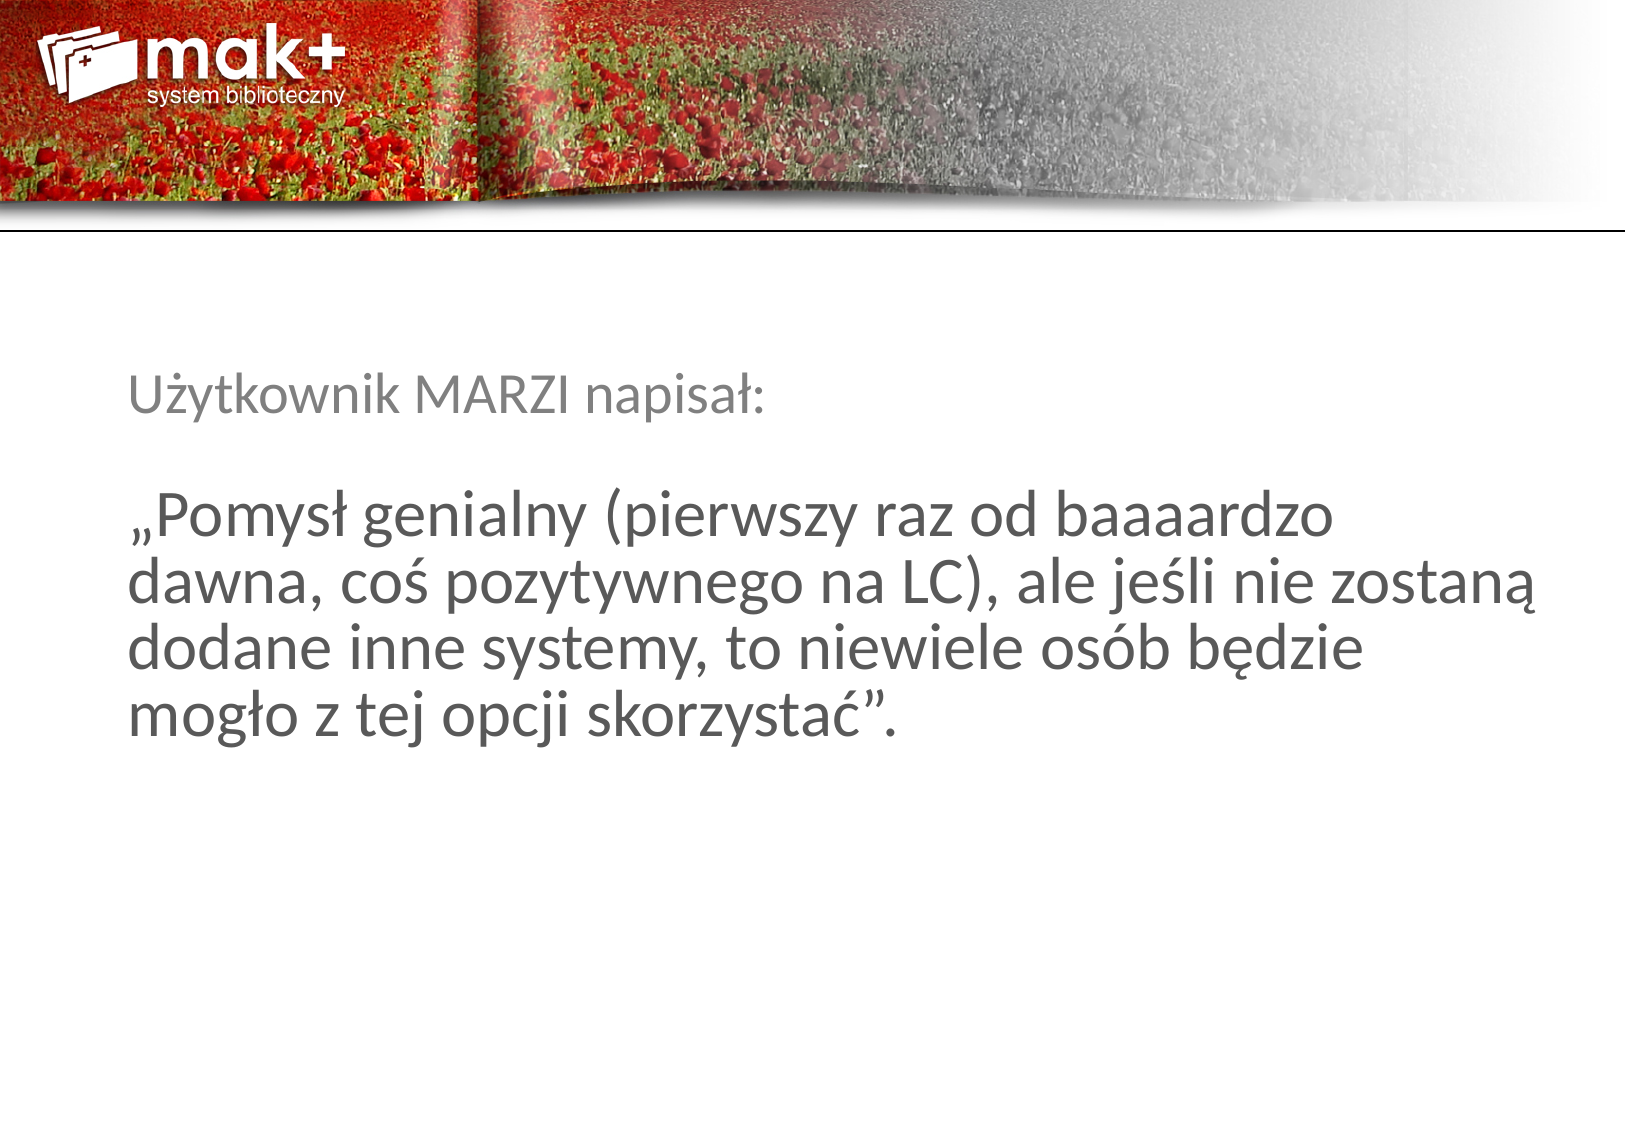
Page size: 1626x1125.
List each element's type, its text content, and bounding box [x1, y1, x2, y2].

picture [0, 0, 1625, 231]
text_box Użytkownik MARZI napisał: „Pomysł genialny (pierwszy raz od baaaardzo dawna, coś pozytywnego na LC), ale jeśli nie zostaną dodane inne systemy, to niewiele osób będzie mogło z tej opcji skorzystać”. [112, 362, 1559, 853]
